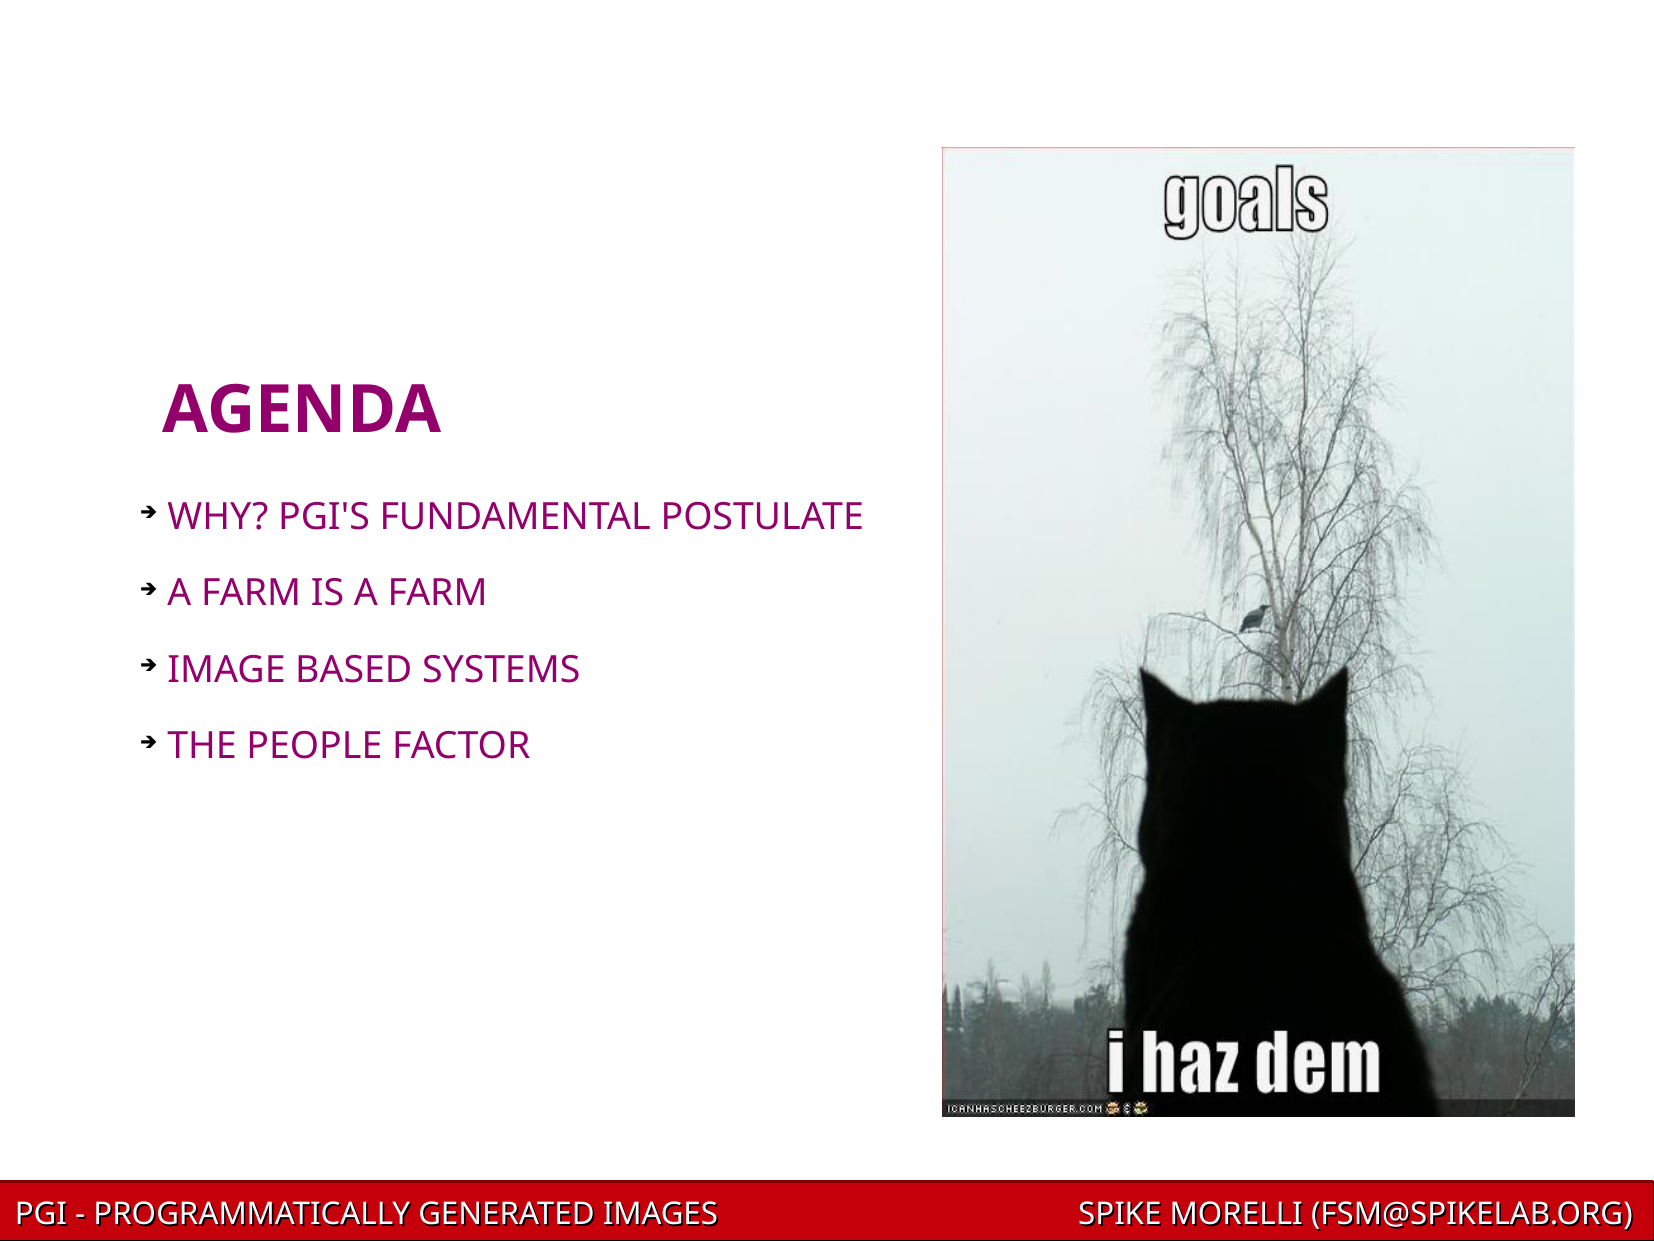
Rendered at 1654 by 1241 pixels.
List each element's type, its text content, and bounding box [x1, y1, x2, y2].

picture [942, 147, 1575, 1117]
text_box PGI - PROGRAMMATICALLY GENERATED IMAGES [0, 1184, 722, 1235]
text_box AGENDA [147, 354, 550, 444]
text_box WHY? PGI'S FUNDAMENTAL POSTULATE A FARM IS A FARM IMAGE BASED SYSTEMS THE PEOPLE FACTOR [29, 413, 942, 821]
text_box SPIKE MORELLI (FSM@SPIKELAB.ORG) [1063, 1184, 1643, 1235]
text_box [0, 1183, 1654, 1241]
